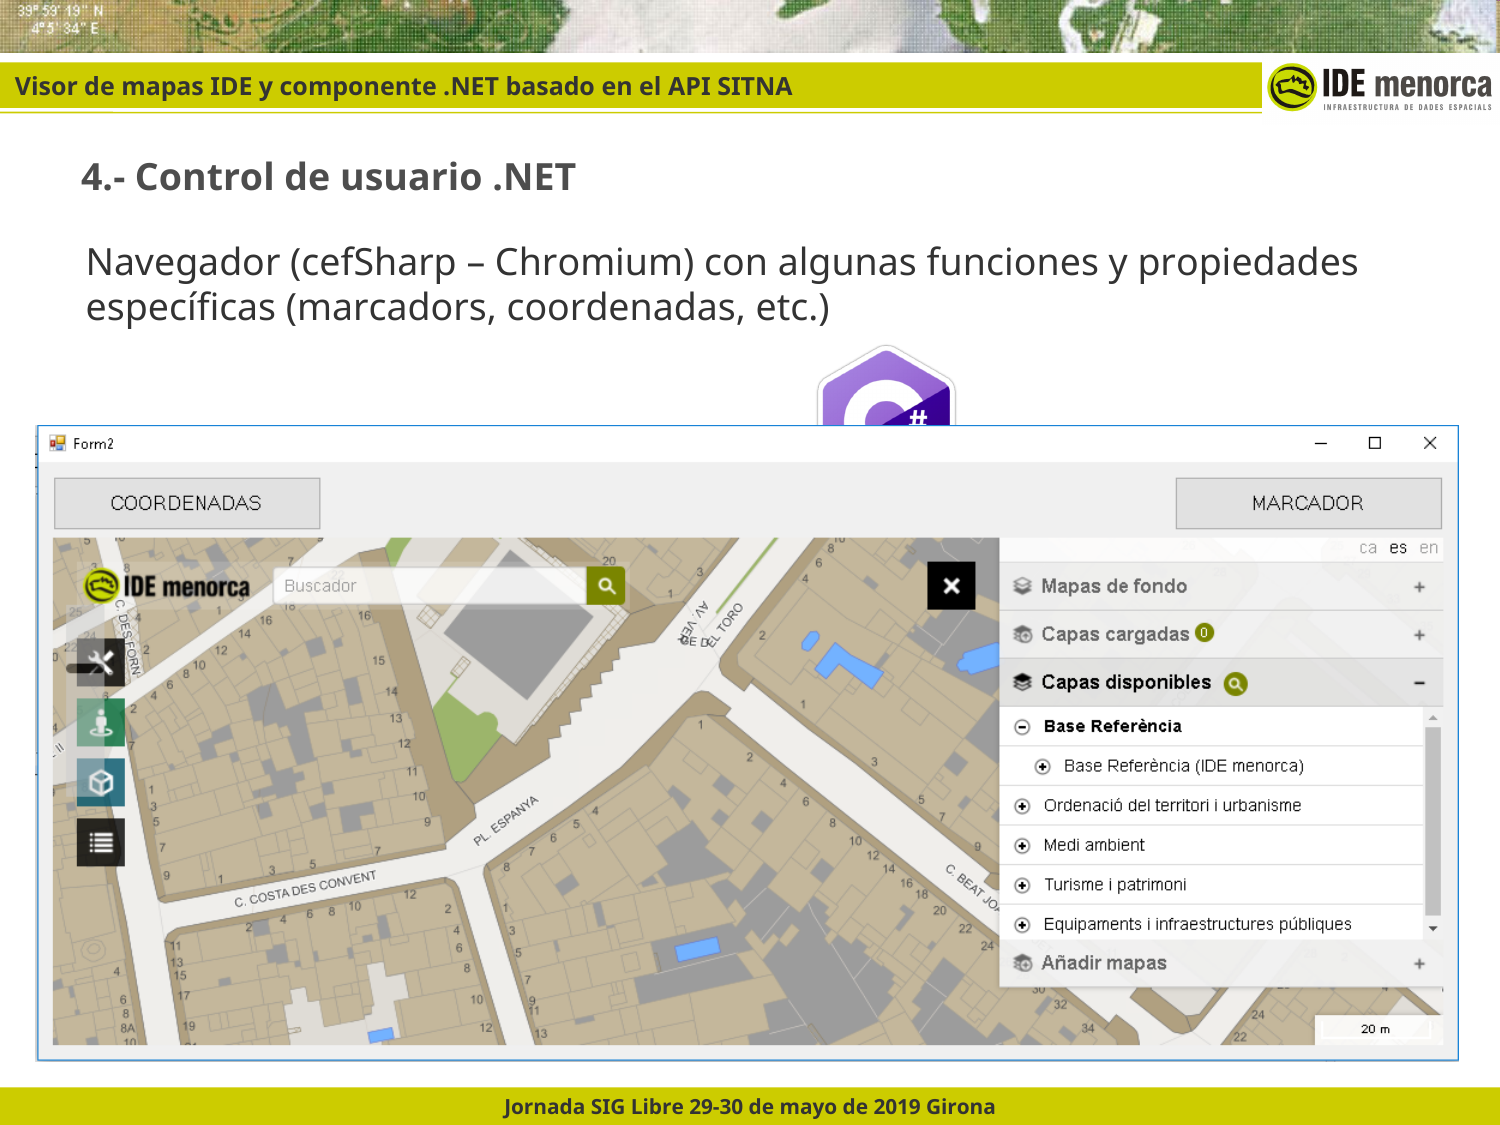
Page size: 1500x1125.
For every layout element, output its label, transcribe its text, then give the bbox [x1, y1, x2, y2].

text_box Visor de mapas IDE y componente .NET basado en el API SITNA [0, 62, 1262, 108]
picture [0, 0, 1500, 126]
text_box Jornada SIG Libre 29-30 de mayo de 2019 Girona [0, 1087, 1500, 1125]
picture [35, 342, 1459, 1062]
text_box 4.- Control de usuario .NET [66, 145, 1420, 206]
text_box Navegador (cefSharp – Chromium) con algunas funciones y propiedades específicas (marcadors, coordenadas, etc.) [70, 230, 1442, 336]
